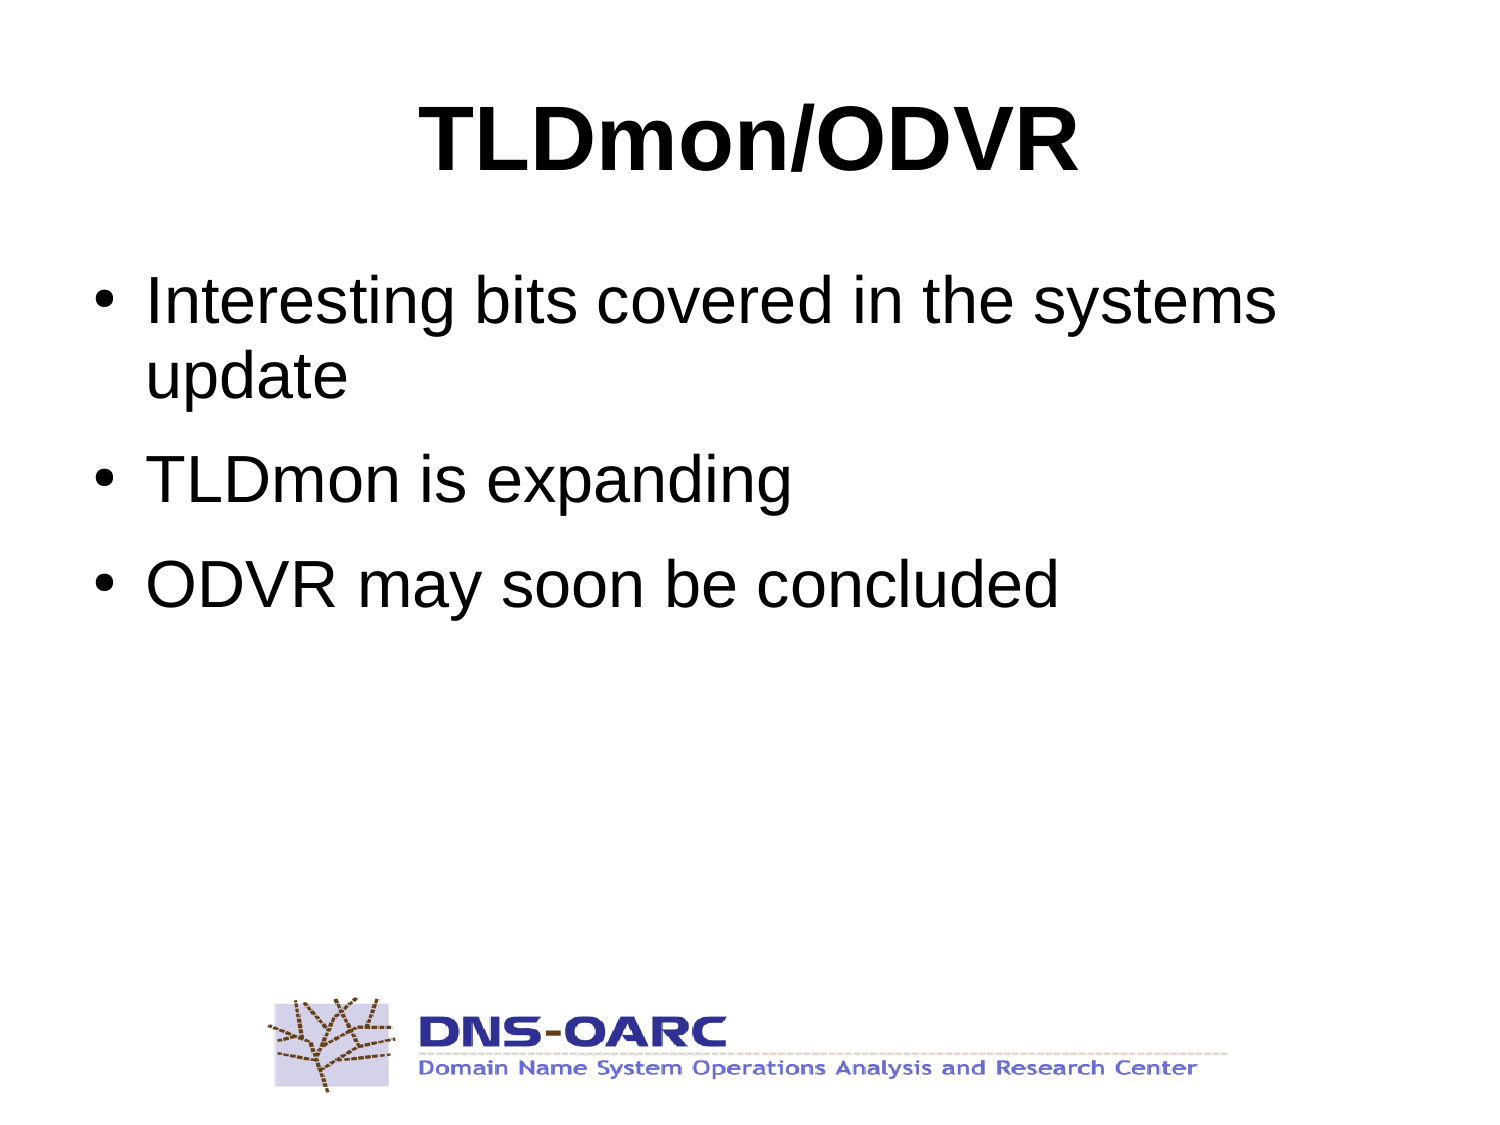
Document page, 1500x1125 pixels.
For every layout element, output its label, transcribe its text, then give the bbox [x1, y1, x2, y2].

picture [214, 991, 1259, 1099]
title TLDmon/ODVR [75, 44, 1425, 233]
list Interesting bits covered in the systems update TLDmon is expanding ODVR may soon be concluded [75, 263, 1425, 916]
